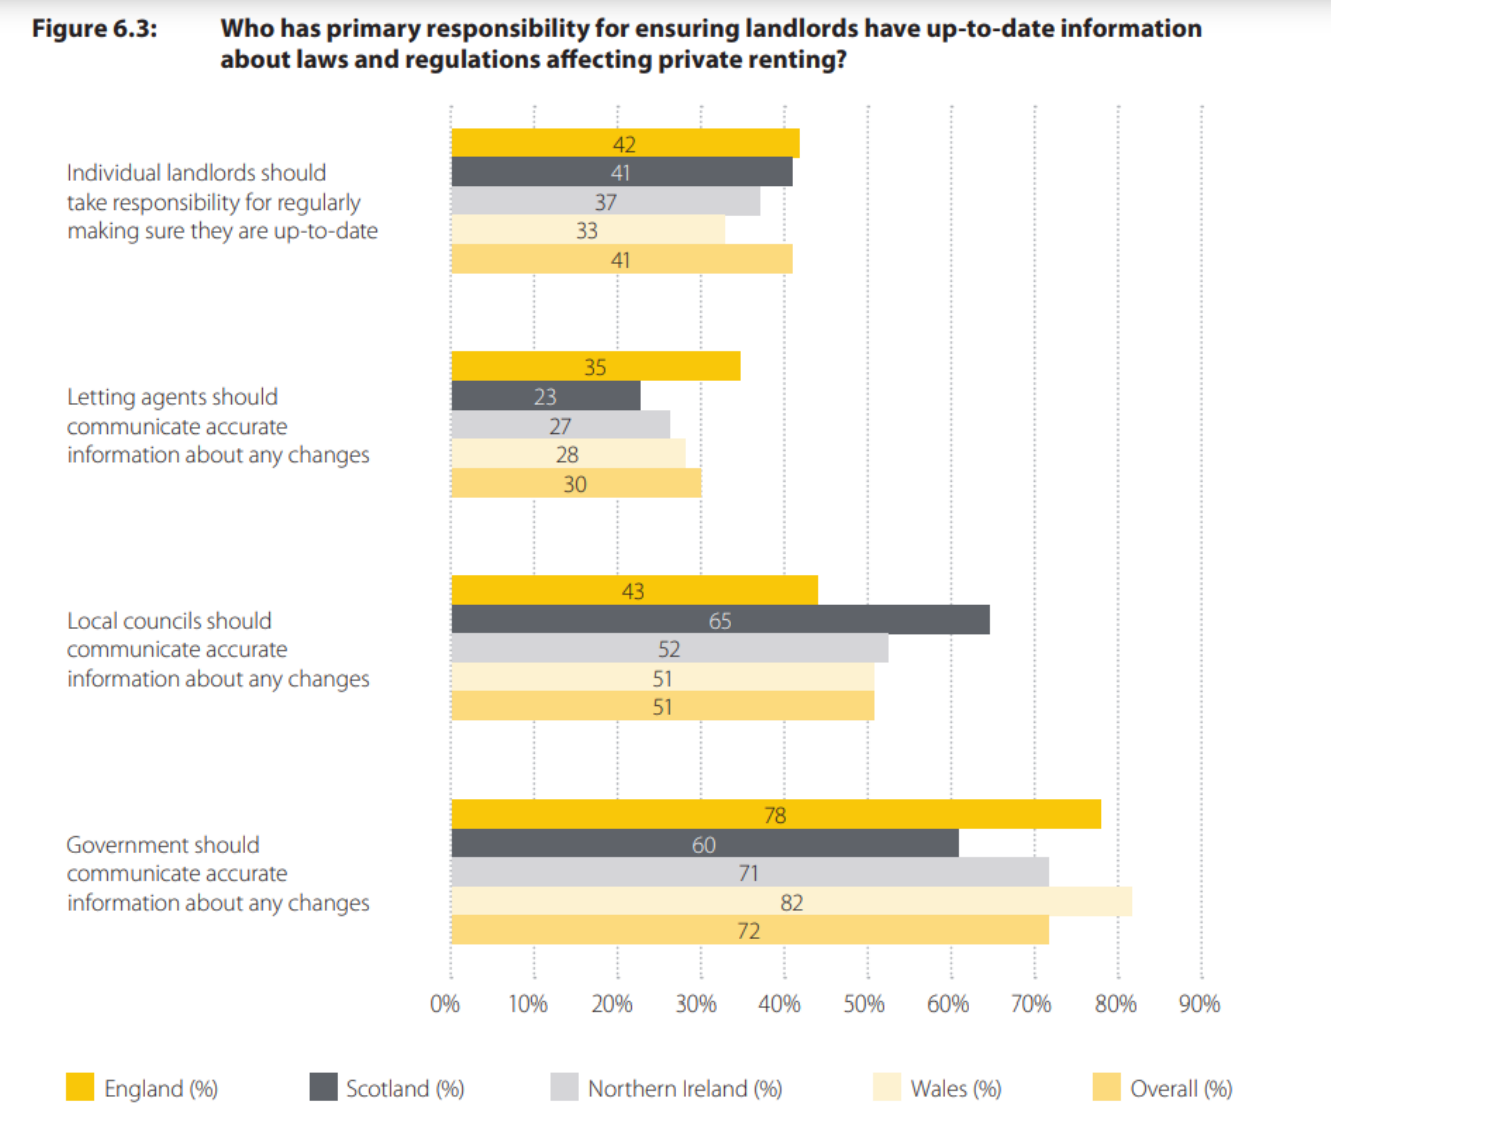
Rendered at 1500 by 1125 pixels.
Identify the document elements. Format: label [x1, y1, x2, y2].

picture [0, 0, 1331, 1125]
